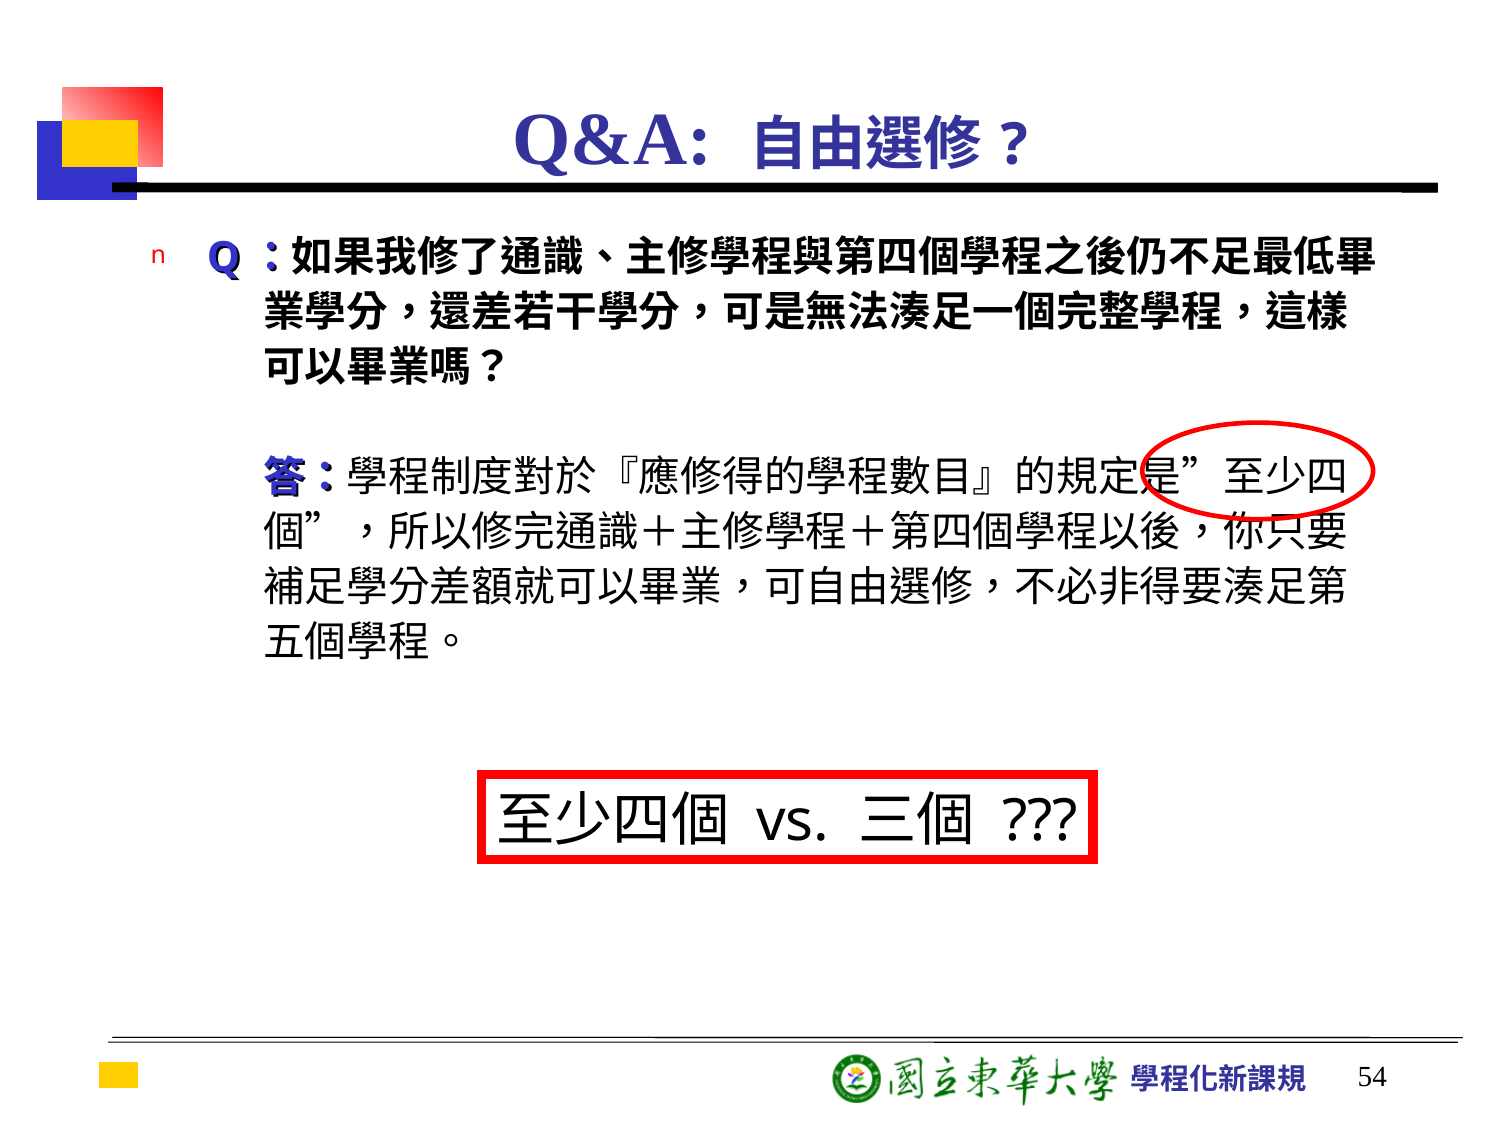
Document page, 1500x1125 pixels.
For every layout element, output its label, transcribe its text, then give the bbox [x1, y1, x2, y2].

title Q&A: 自由選修? [174, 75, 1369, 188]
text_box 至少四個 vs. 三個 ??? [481, 775, 1093, 860]
list Q：如果我修了通識、主修學程與第四個學程之後仍不足最低畢業學分，還差若干學分，可是無法湊足一個完整學程，這樣可以畢業嗎？ 答：學程制度對於『應修得的學程數目』的規定是”至少四個”，所以修完通識＋主修學程＋第四個學程以後，你只要補足學分差額就可以畢業，可自由選修，不必非得要湊足第五個學程。 [135, 216, 1398, 1042]
text_box 54 [1342, 1050, 1468, 1101]
